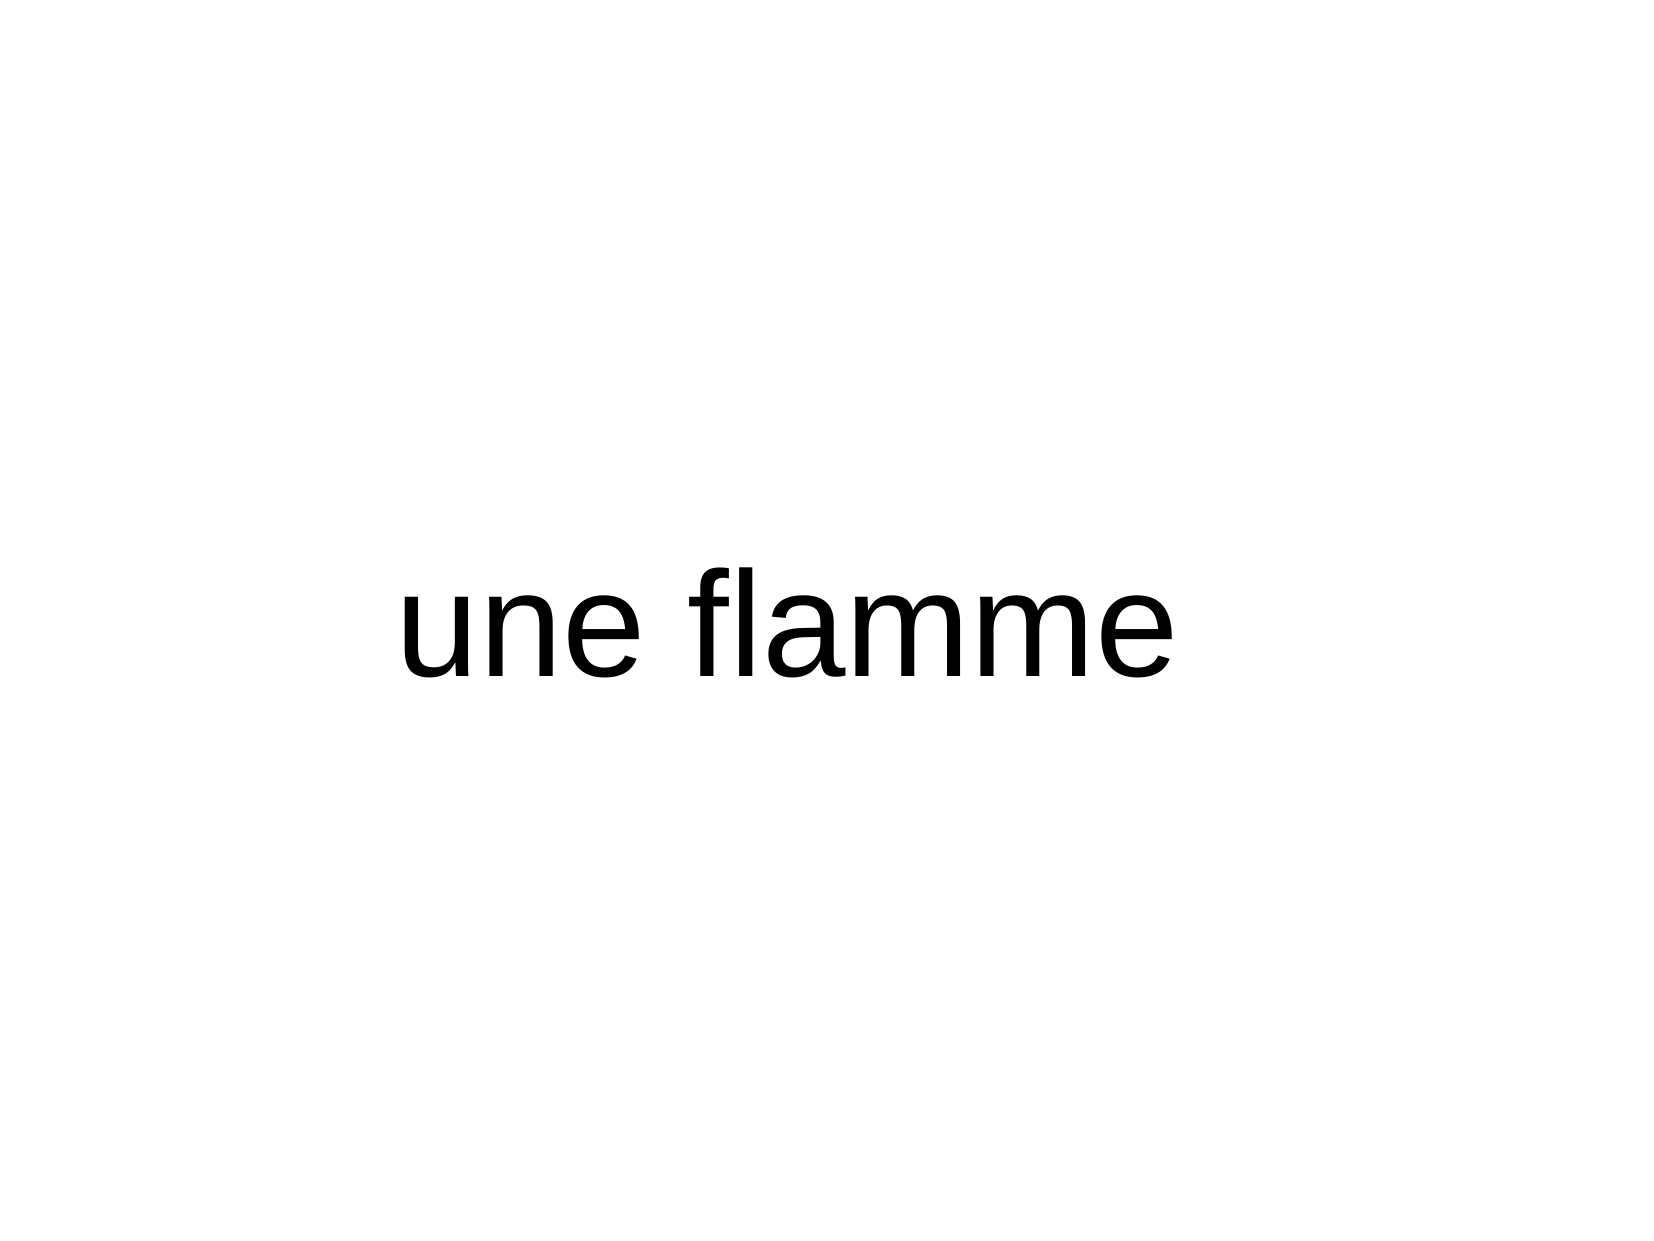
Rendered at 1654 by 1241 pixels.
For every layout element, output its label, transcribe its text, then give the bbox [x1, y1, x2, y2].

text_box une flamme [380, 533, 1279, 717]
